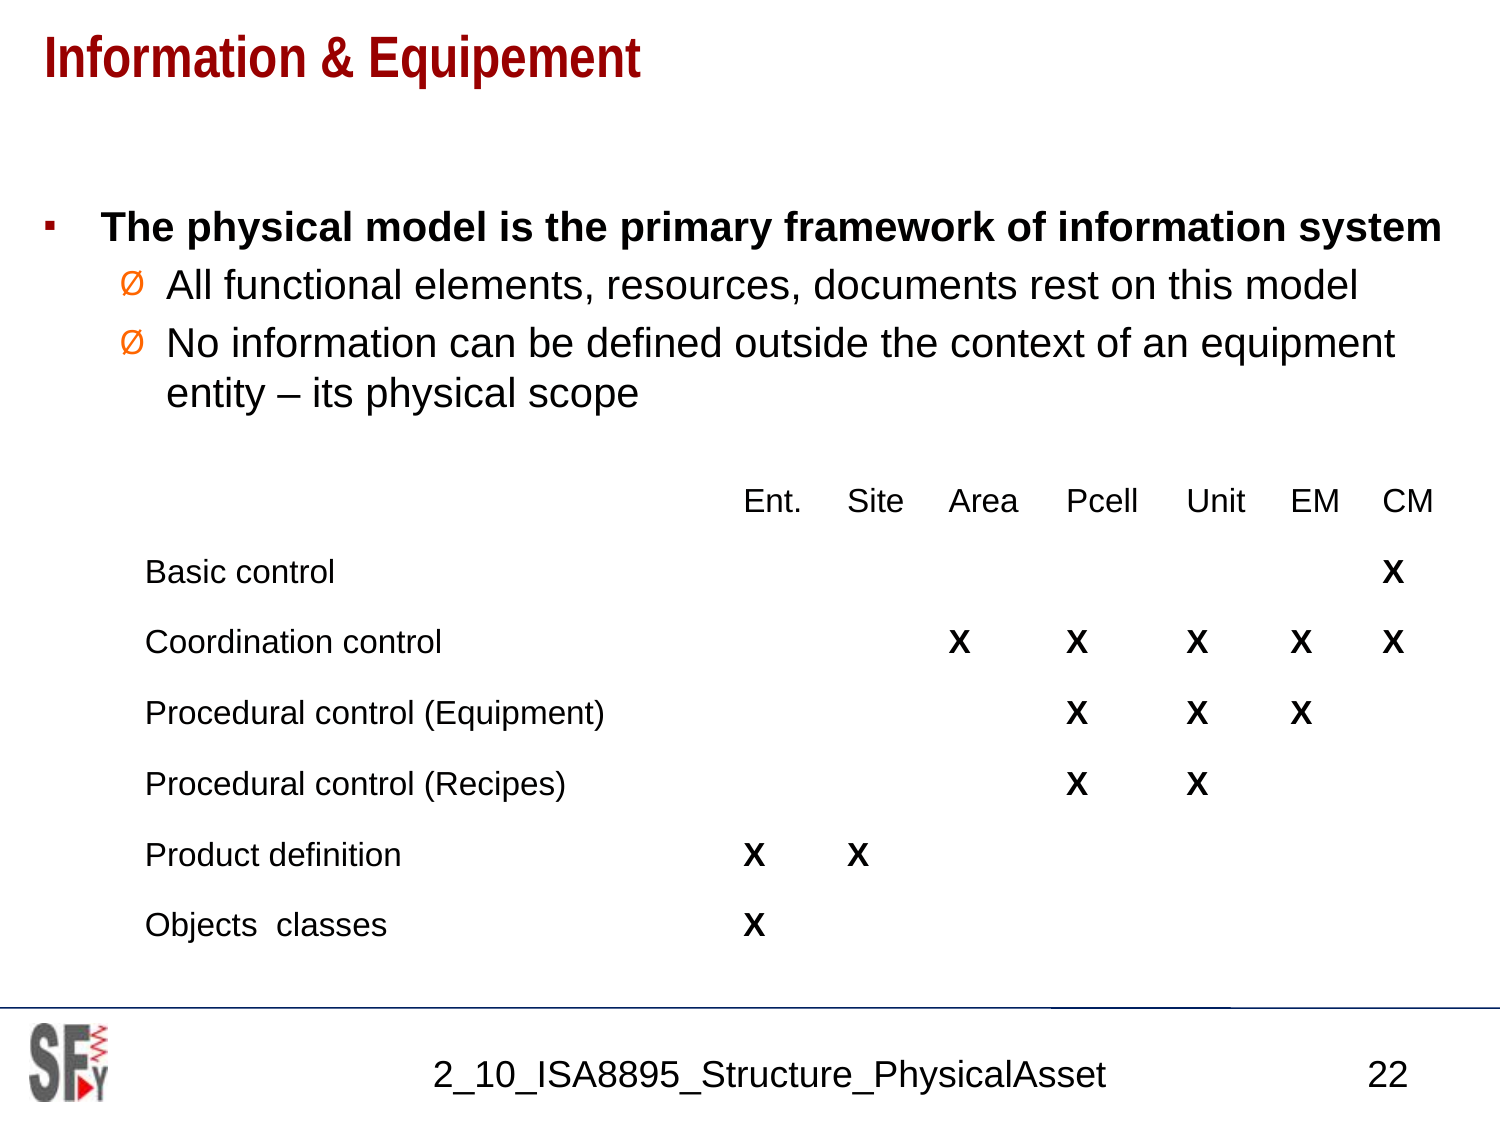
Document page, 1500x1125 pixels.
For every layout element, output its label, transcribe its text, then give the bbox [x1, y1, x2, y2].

table_cell [1368, 899, 1462, 970]
table_cell [1368, 687, 1462, 758]
table_cell X [1051, 758, 1172, 828]
table_cell Coordination control [130, 616, 729, 687]
table_cell [832, 687, 934, 758]
table_header Area [934, 475, 1051, 546]
table_cell [934, 687, 1051, 758]
table_cell [1172, 546, 1276, 616]
table_cell X [1276, 616, 1368, 687]
table_cell [1368, 828, 1462, 899]
footer 2_10_ISA8895_Structure_PhysicalAsset [417, 1034, 1352, 1103]
table_cell [729, 616, 832, 687]
table_cell [934, 828, 1051, 899]
table_cell X [934, 616, 1051, 687]
list The physical model is the primary framework of information system All functional elements, resources, documents rest on this model No information can be defined outside the context of an equipment entity – its physical scope [29, 184, 1471, 988]
table_cell X [1368, 616, 1462, 687]
table_cell X [1276, 687, 1368, 758]
table_cell [1276, 758, 1368, 828]
table_cell Objects classes [130, 899, 729, 970]
table_cell [934, 758, 1051, 828]
table_header CM [1368, 475, 1462, 546]
table_cell Product definition [130, 828, 729, 899]
table_cell X [1368, 546, 1462, 616]
title Information & Equipement [29, 12, 1471, 138]
table_cell [729, 687, 832, 758]
table_cell [1172, 828, 1276, 899]
table_cell [1276, 899, 1368, 970]
table_cell [832, 899, 934, 970]
table_cell Procedural control (Recipes) [130, 758, 729, 828]
table_cell [1276, 828, 1368, 899]
table_cell Procedural control (Equipment) [130, 687, 729, 758]
table_cell X [1172, 616, 1276, 687]
table_header EM [1276, 475, 1368, 546]
table_cell Basic control [130, 546, 729, 616]
table_cell [1368, 758, 1462, 828]
table_cell X [1172, 687, 1276, 758]
table_cell [1051, 899, 1172, 970]
table_cell [729, 546, 832, 616]
table_cell X [832, 828, 934, 899]
table_cell [1172, 899, 1276, 970]
table_cell X [729, 828, 832, 899]
table_cell [934, 546, 1051, 616]
table_cell X [1051, 616, 1172, 687]
table_header Pcell [1051, 475, 1172, 546]
table_header Ent. [729, 475, 832, 546]
table_cell [832, 546, 934, 616]
table_cell [729, 758, 832, 828]
table_cell [1051, 546, 1172, 616]
table_cell [1276, 546, 1368, 616]
table_cell X [1051, 687, 1172, 758]
table_cell [832, 758, 934, 828]
table_cell [1051, 828, 1172, 899]
table_cell [934, 899, 1051, 970]
picture [29, 1023, 108, 1102]
table_header [130, 475, 729, 546]
table_header Unit [1172, 475, 1276, 546]
slide_number <numéro> [1352, 1034, 1490, 1103]
table_cell X [1172, 758, 1276, 828]
table_cell X [729, 899, 832, 970]
table_cell [832, 616, 934, 687]
table_header Site [832, 475, 934, 546]
